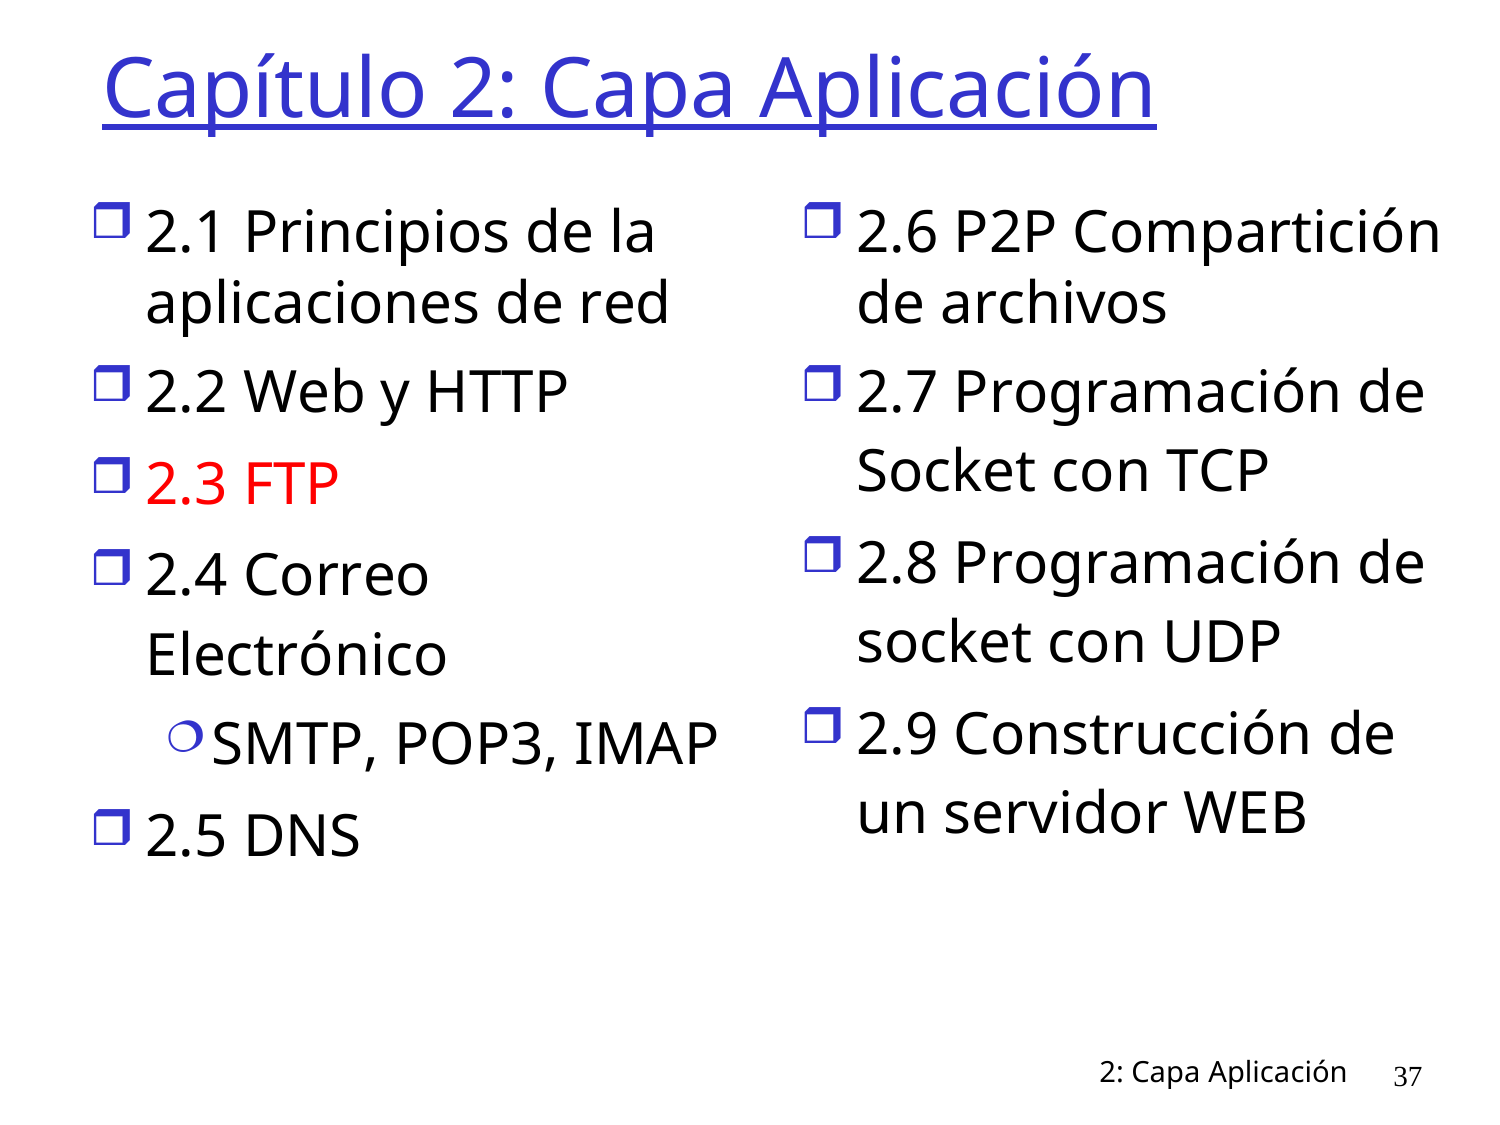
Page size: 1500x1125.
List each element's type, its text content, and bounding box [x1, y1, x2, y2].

list 2.1 Principios de la aplicaciones de red 2.2 Web y HTTP 2.3 FTP 2.4 Correo Electrónico SMTP, POP3, IMAP 2.5 DNS [75, 187, 753, 1066]
title Capítulo 2: Capa Aplicación [87, 15, 1463, 158]
list 2.6 P2P Compartición de archivos 2.7 Programación de Socket con TCP 2.8 Programación de socket con UDP 2.9 Construcción de un servidor WEB [785, 187, 1464, 1066]
